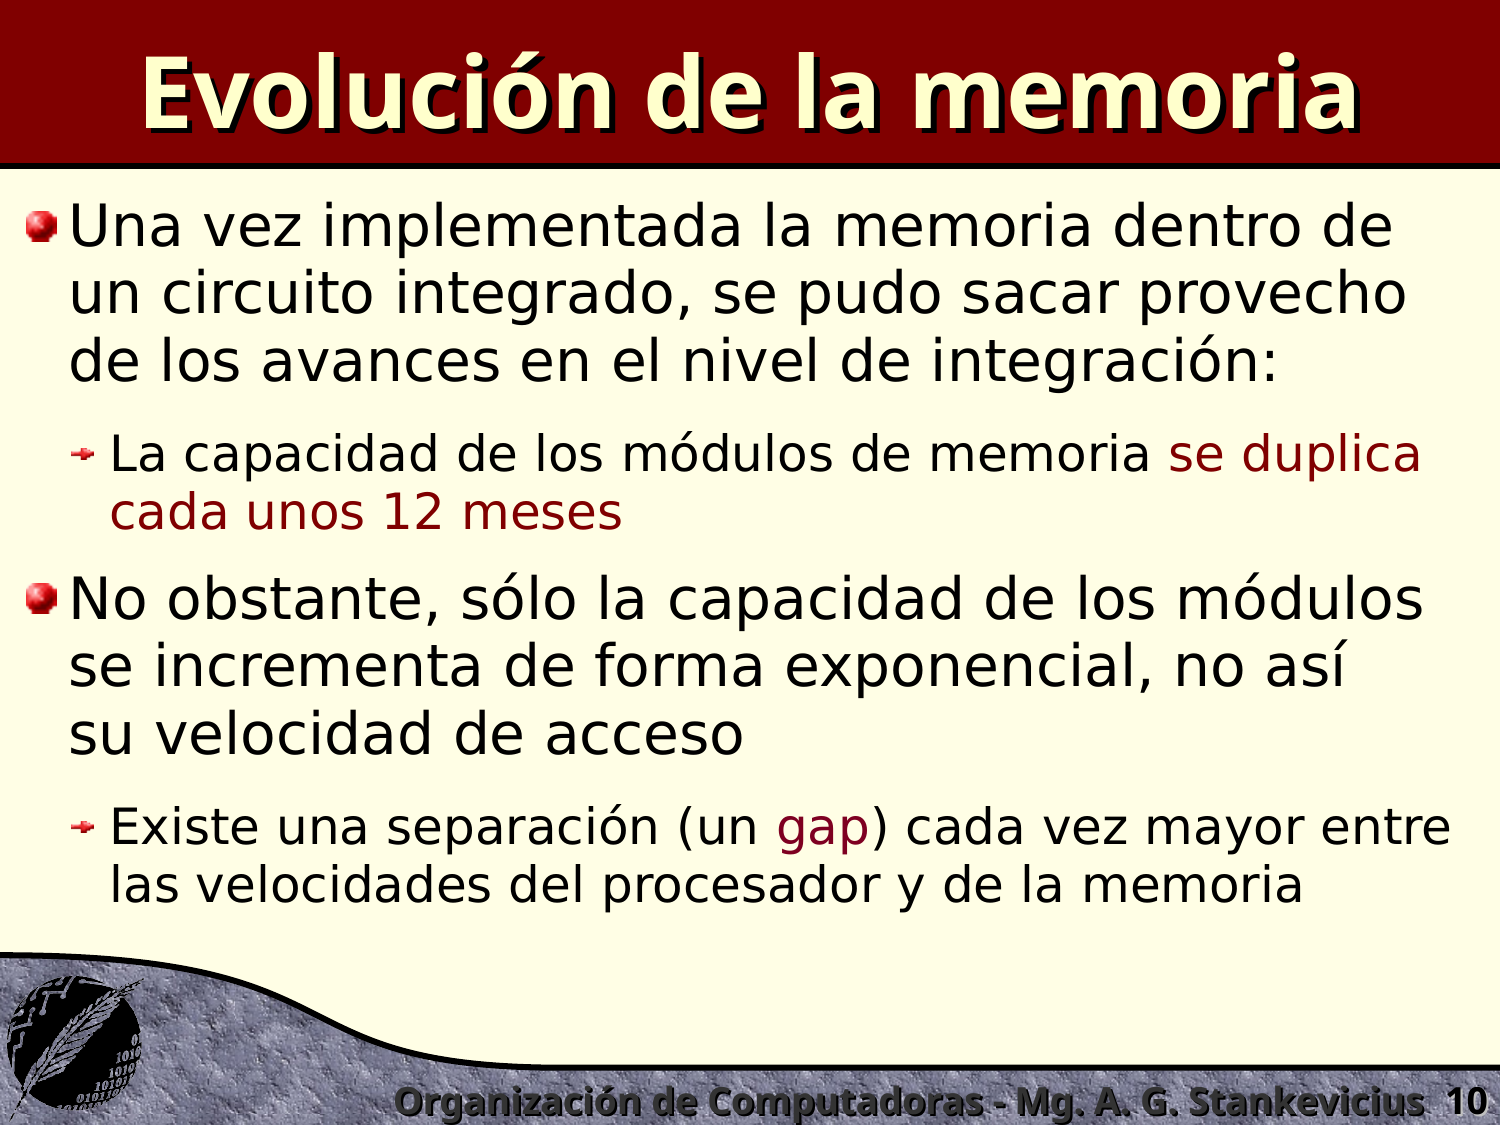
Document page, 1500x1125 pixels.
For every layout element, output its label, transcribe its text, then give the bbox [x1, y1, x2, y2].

picture [802, 1100, 806, 1110]
list Una vez implementada la memoria dentro de un circuito integrado, se pudo sacar provecho de los avances en el nivel de integración: La capacidad de los módulos de memoria se duplica cada unos 12 meses No obstante, sólo la capacidad de los módulos se incrementa de forma exponencial, no así su velocidad de acceso Existe una separación (un gap) cada vez mayor entre las velocidades del procesador y de la memoria [11, 192, 1486, 935]
picture [1058, 1100, 1065, 1110]
picture [0, 959, 1500, 1125]
title Evolución de la memoria [15, 5, 1485, 160]
picture [448, 1100, 455, 1110]
